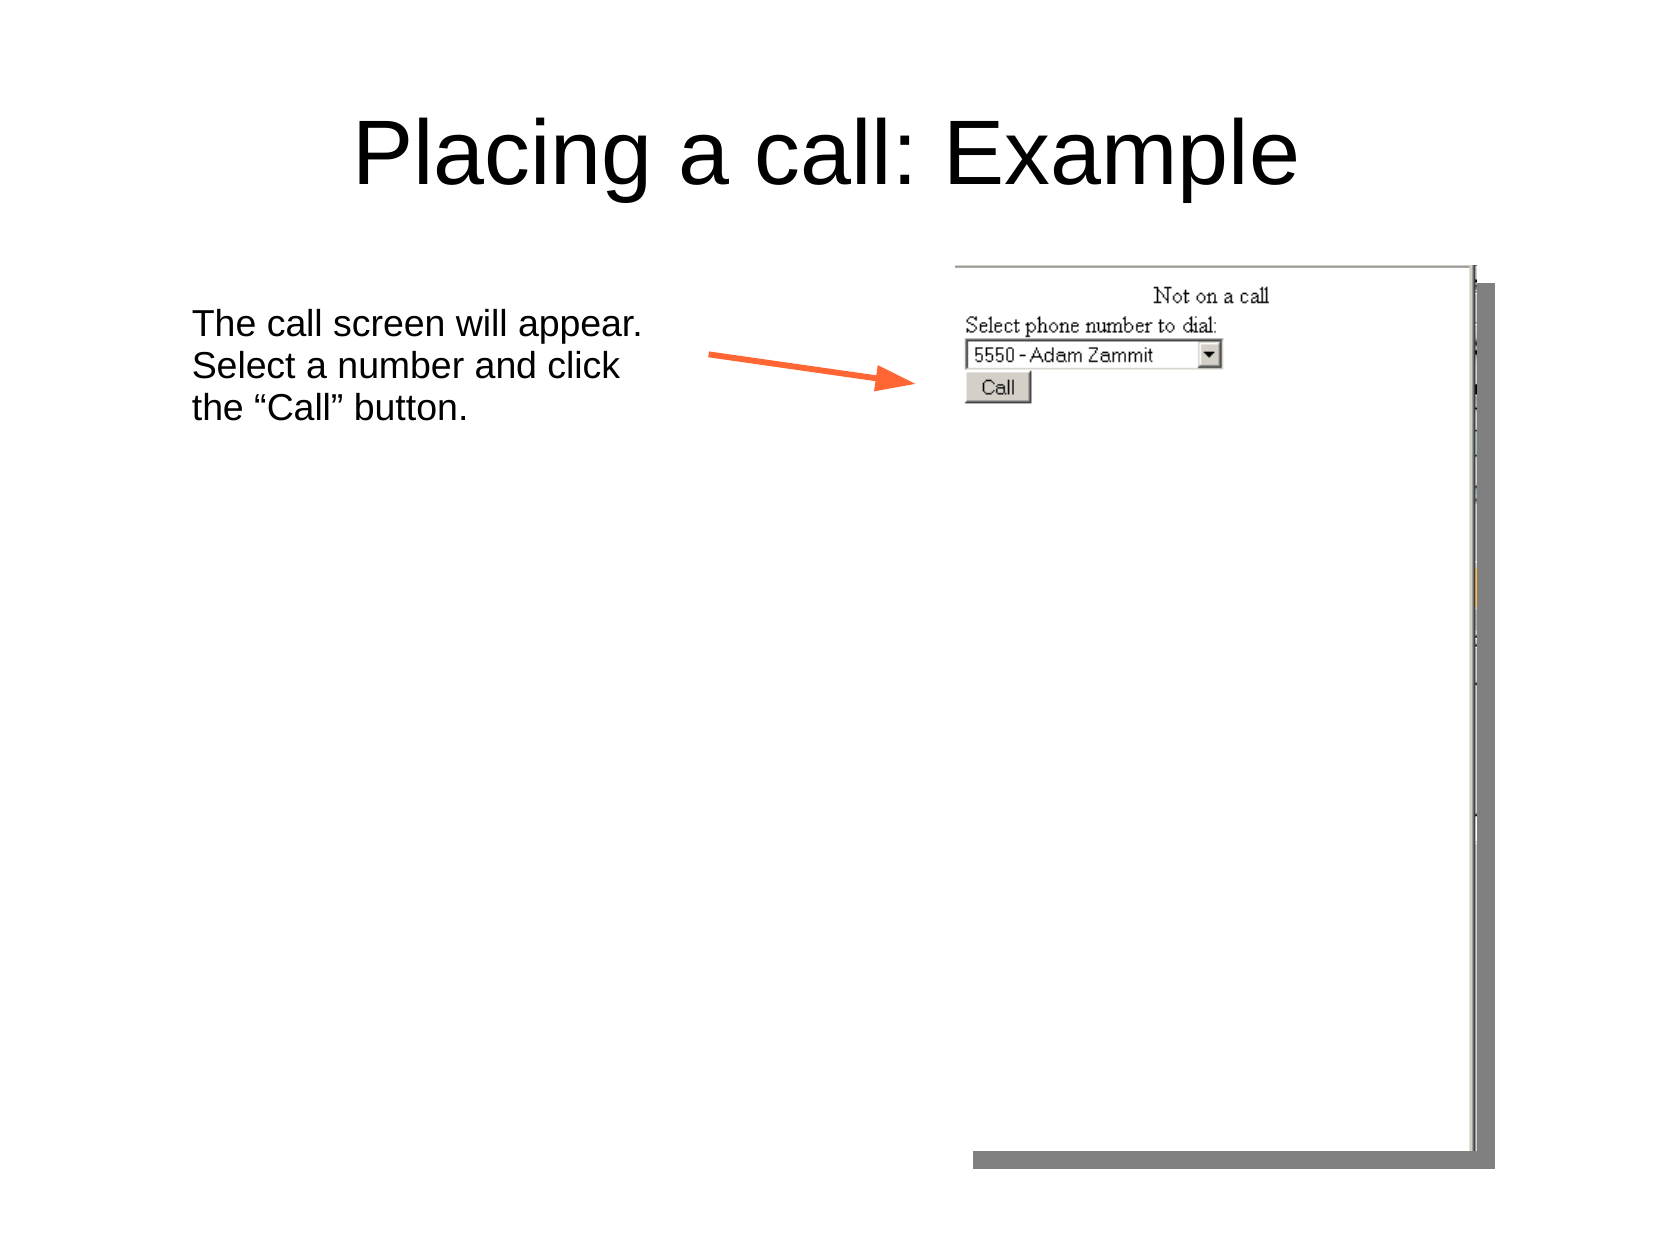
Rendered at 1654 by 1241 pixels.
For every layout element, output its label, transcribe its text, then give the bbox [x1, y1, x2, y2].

text_box The call screen will appear. Select a number and click the “Call” button. [177, 295, 680, 479]
picture [955, 265, 1477, 1151]
title Placing a call: Example [82, 56, 1571, 250]
